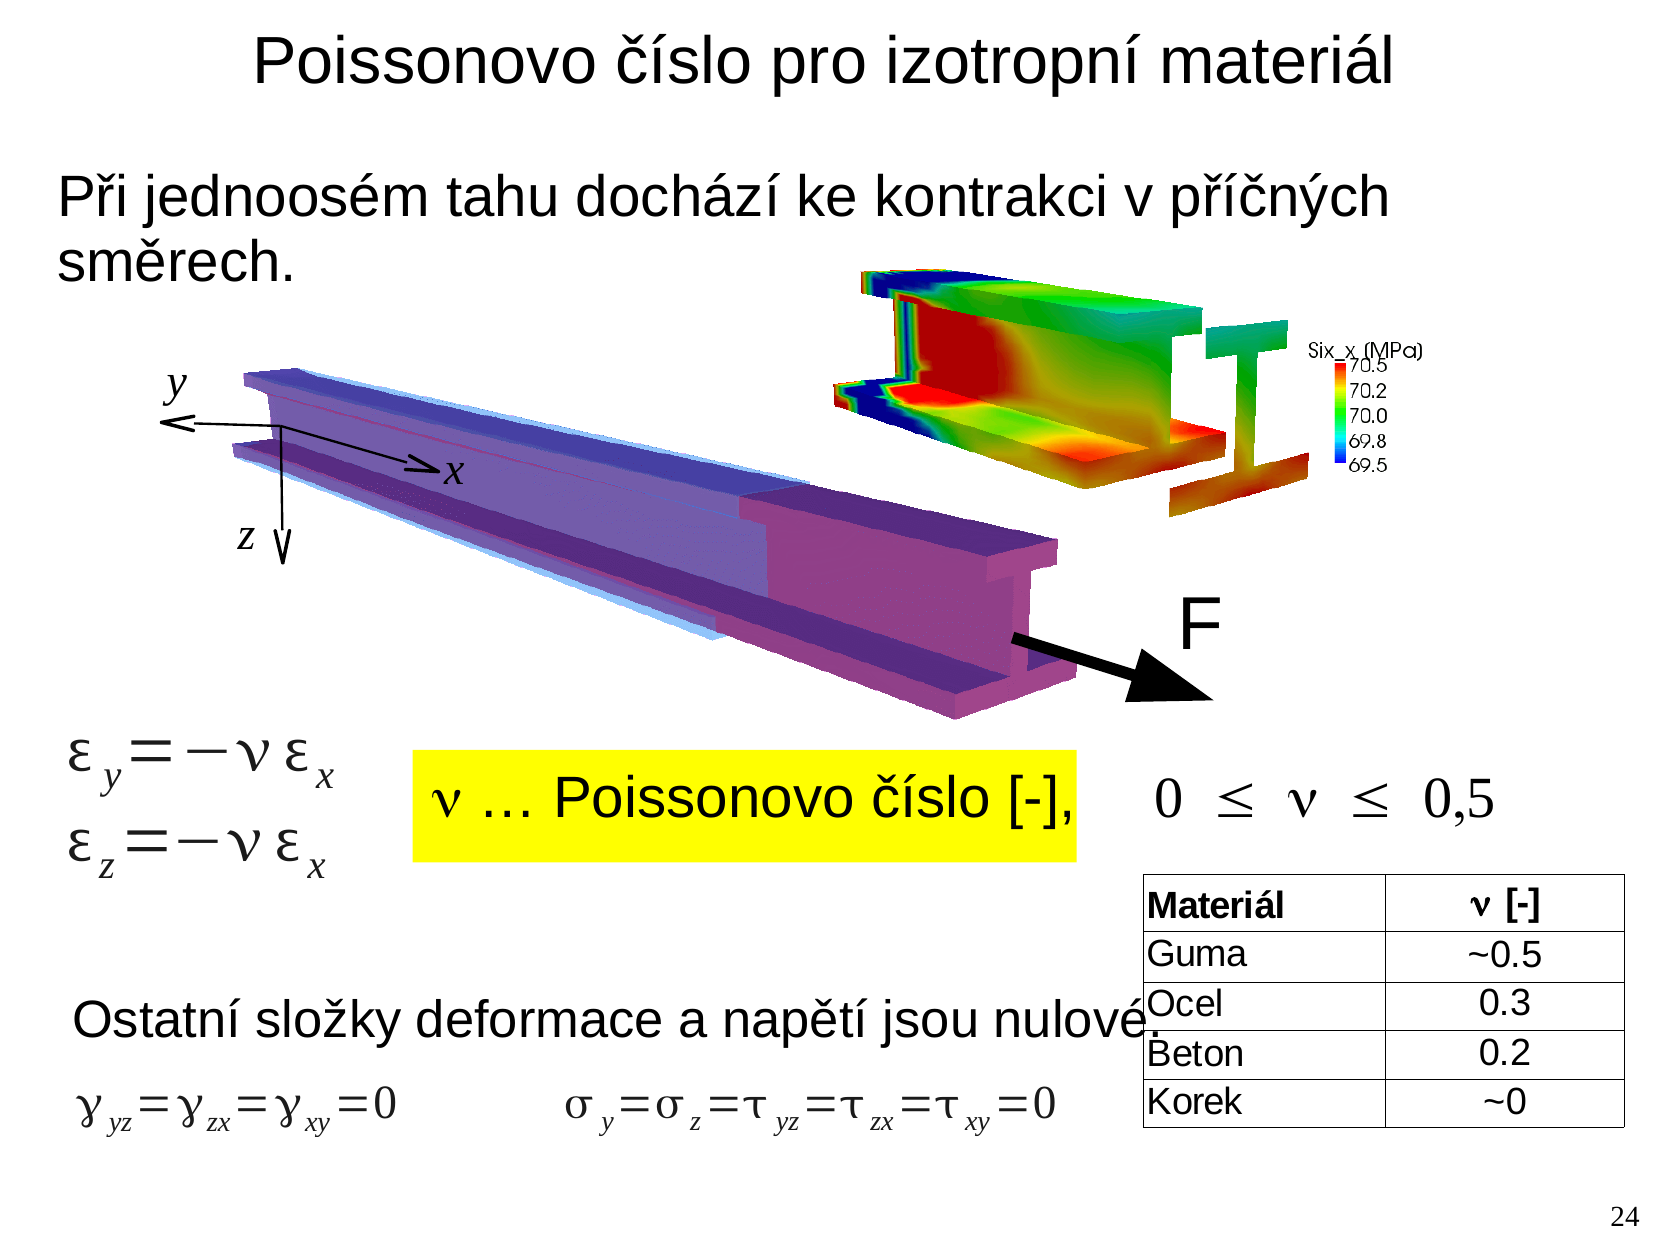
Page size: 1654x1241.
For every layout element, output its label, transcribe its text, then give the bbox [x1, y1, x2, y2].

text_box y [151, 347, 197, 418]
text_box n … Poissonovo číslo [-], 0 £ n £ 0,5 [432, 765, 1532, 853]
text_box F [1162, 574, 1238, 683]
chart [39, 712, 350, 886]
text_box z [222, 501, 268, 572]
title Poissonovo číslo pro izotropní materiál [37, 8, 1613, 113]
text_box Ostatní složky deformace a napětí jsou nulové. [72, 989, 1142, 1051]
chart [1142, 874, 1629, 1132]
chart [545, 1077, 1069, 1137]
list Při jednoosém tahu dochází ke kontrakci v příčných směrech. [57, 163, 1608, 301]
picture [225, 262, 1426, 729]
chart [55, 1077, 410, 1137]
text_box x [429, 436, 475, 507]
text_box [412, 749, 1077, 863]
